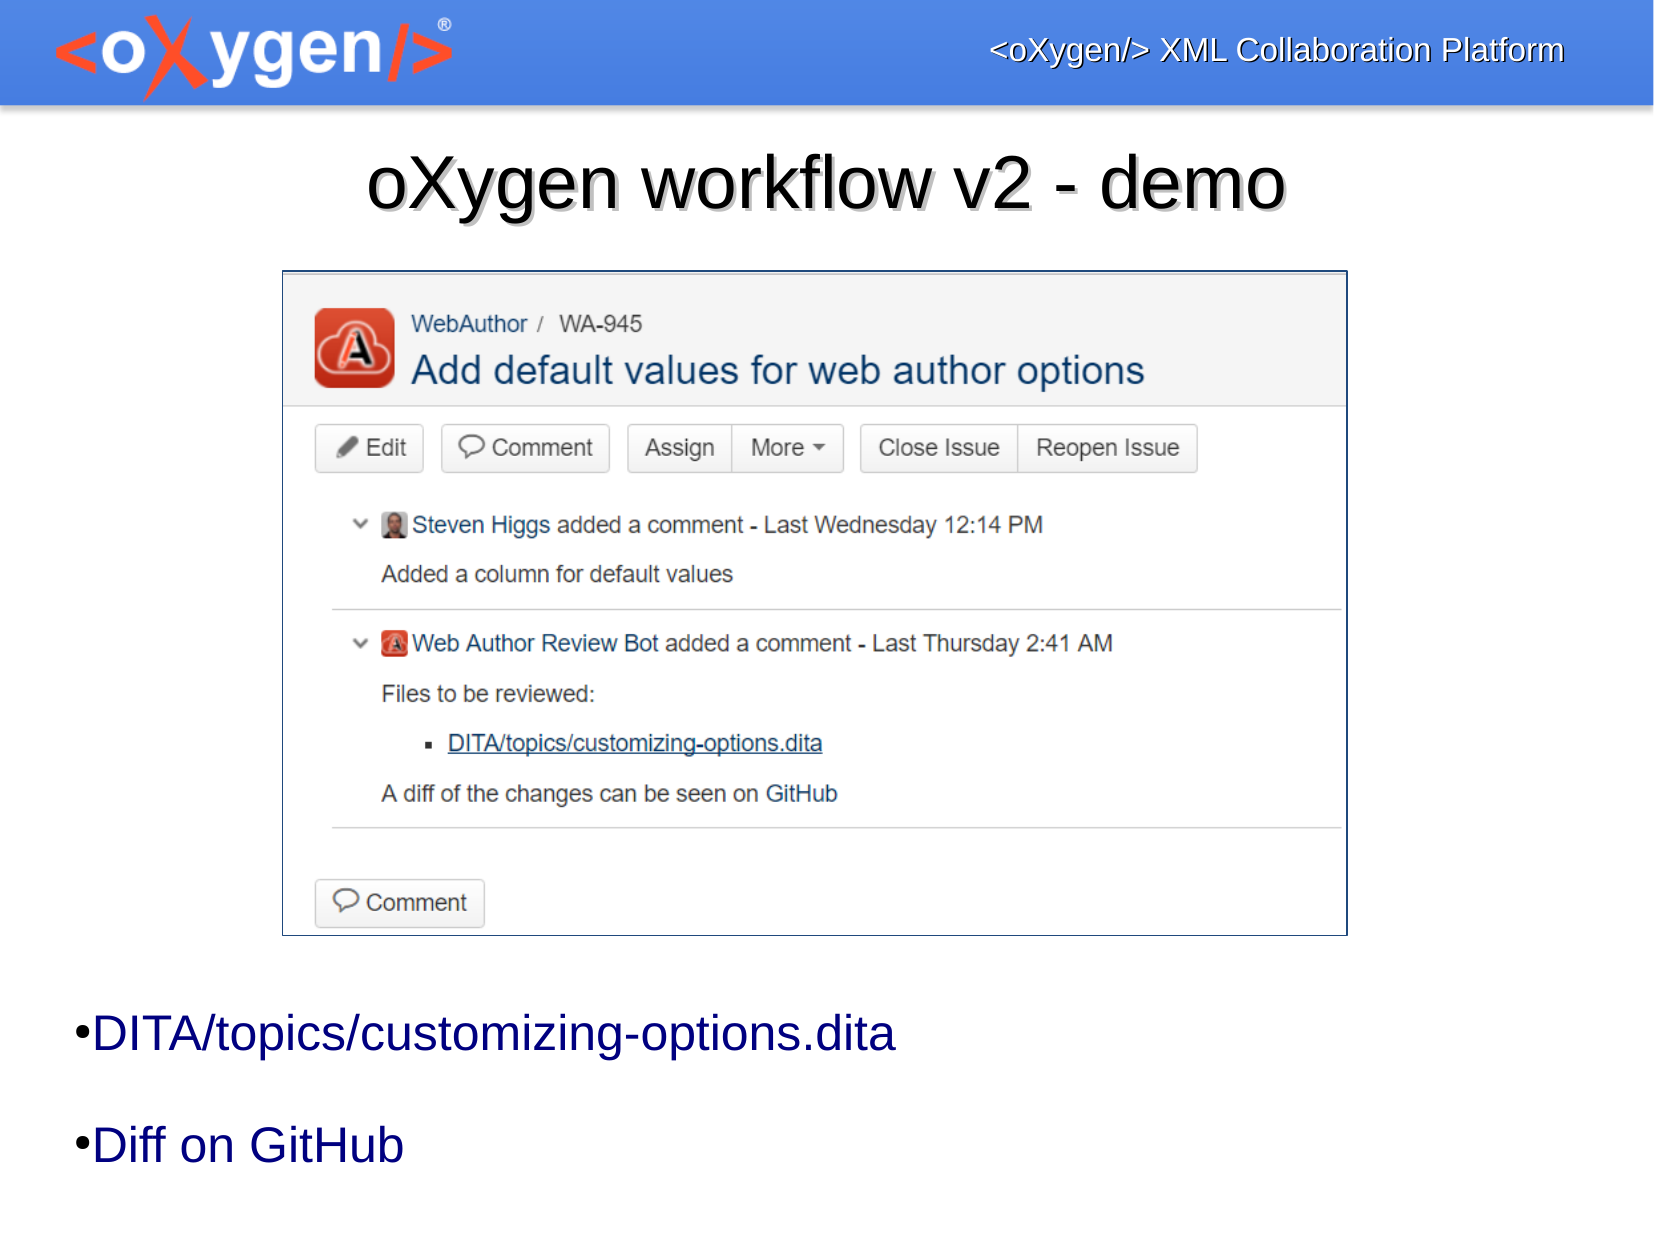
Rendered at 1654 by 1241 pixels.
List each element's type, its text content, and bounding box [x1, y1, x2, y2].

title oXygen workflow v2 - demo [82, 78, 1571, 287]
picture [0, 0, 1654, 119]
picture [283, 271, 1347, 935]
text_box DITA/topics/customizing-options.dita Diff on GitHub [59, 998, 1595, 1181]
